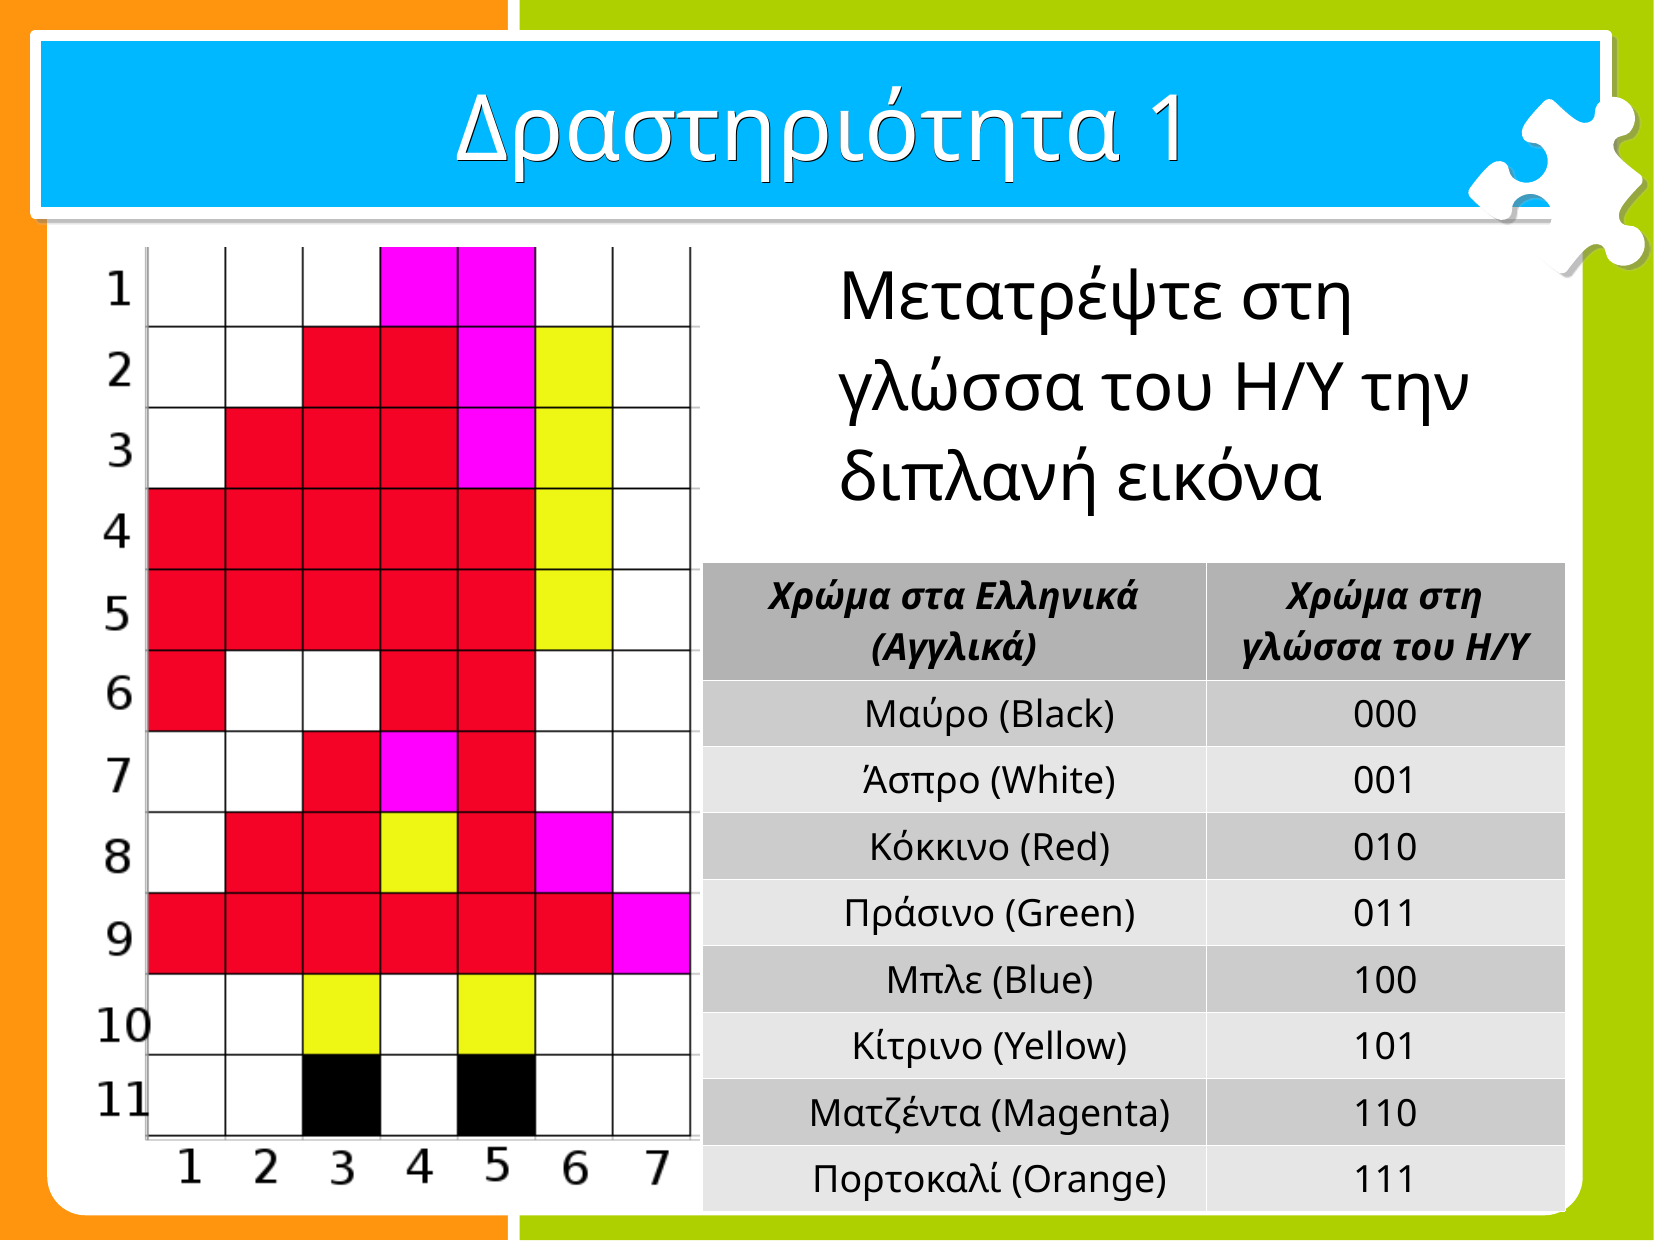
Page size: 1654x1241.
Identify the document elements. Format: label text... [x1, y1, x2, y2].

table_cell 000 [1207, 681, 1565, 746]
table_cell Κόκκινο (Red) [703, 813, 1206, 879]
table_cell Μπλε (Blue) [703, 946, 1206, 1012]
table_cell 011 [1207, 880, 1565, 945]
table_cell 001 [1207, 747, 1565, 812]
table_cell 101 [1207, 1013, 1565, 1078]
title Δραστηριότητα 1 [82, 49, 1571, 201]
list Μετατρέψτε στη γλώσσα του Η/Υ την διπλανή εικόνα [767, 248, 1538, 562]
table_cell Πράσινο (Green) [703, 880, 1206, 945]
table_cell Μαύρο (Black) [703, 681, 1206, 746]
picture [94, 247, 700, 1192]
table_cell Πορτοκαλί (Orange) [703, 1146, 1206, 1211]
table_cell Ματζέντα (Magenta) [703, 1079, 1206, 1145]
table_cell 100 [1207, 946, 1565, 1012]
table_header Χρώμα στη γλώσσα του Η/Υ [1207, 563, 1565, 680]
table_cell Άσπρο (White) [703, 747, 1206, 812]
table_cell 010 [1207, 813, 1565, 879]
table_cell 111 [1207, 1146, 1565, 1211]
table_header Χρώμα στα Ελληνικά (Αγγλικά) [703, 563, 1206, 680]
table_cell 110 [1207, 1079, 1565, 1145]
table_cell Κίτρινο (Yellow) [703, 1013, 1206, 1078]
